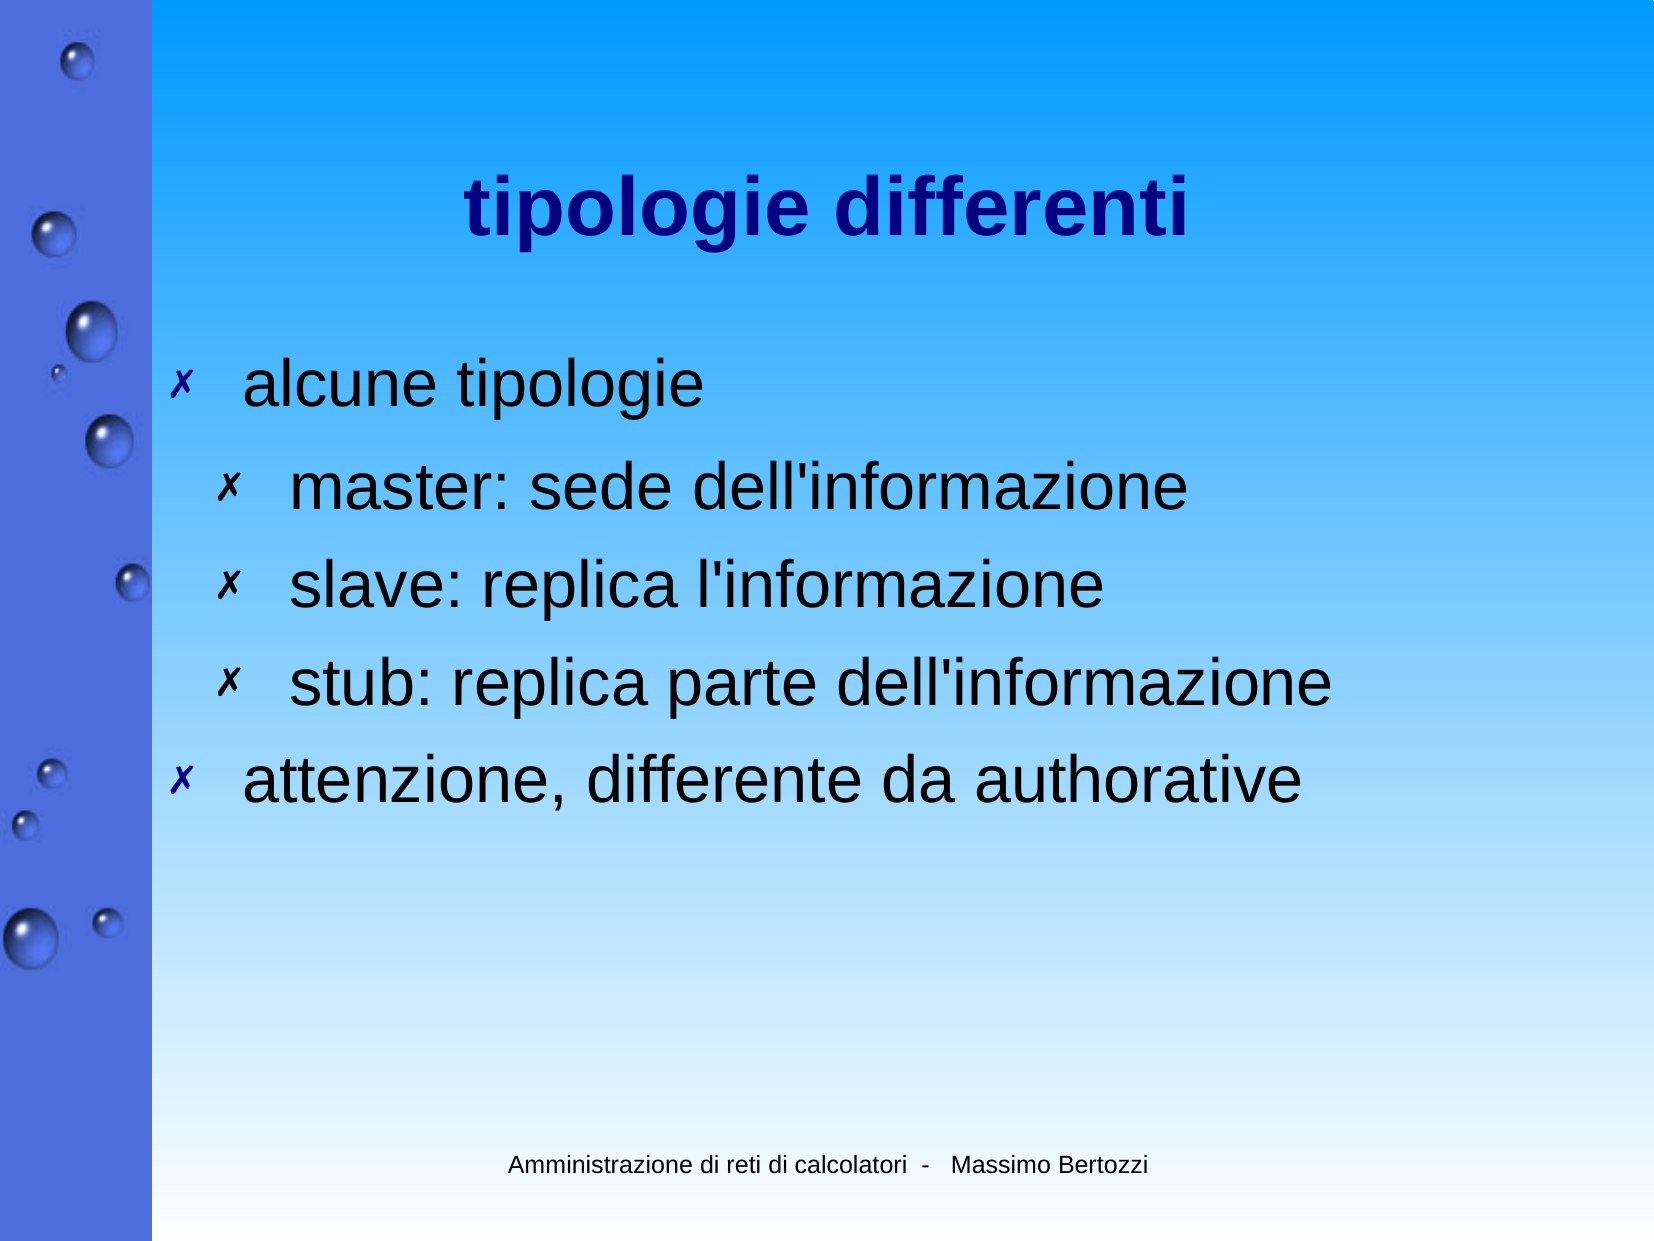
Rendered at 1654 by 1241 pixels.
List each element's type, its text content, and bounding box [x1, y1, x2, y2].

list alcune tipologie master: sede dell'informazione slave: replica l'informazione stub: replica parte dell'informazione attenzione, differente da authorative [159, 346, 1572, 1128]
title tipologie differenti [121, 102, 1534, 311]
picture [0, 0, 152, 1241]
